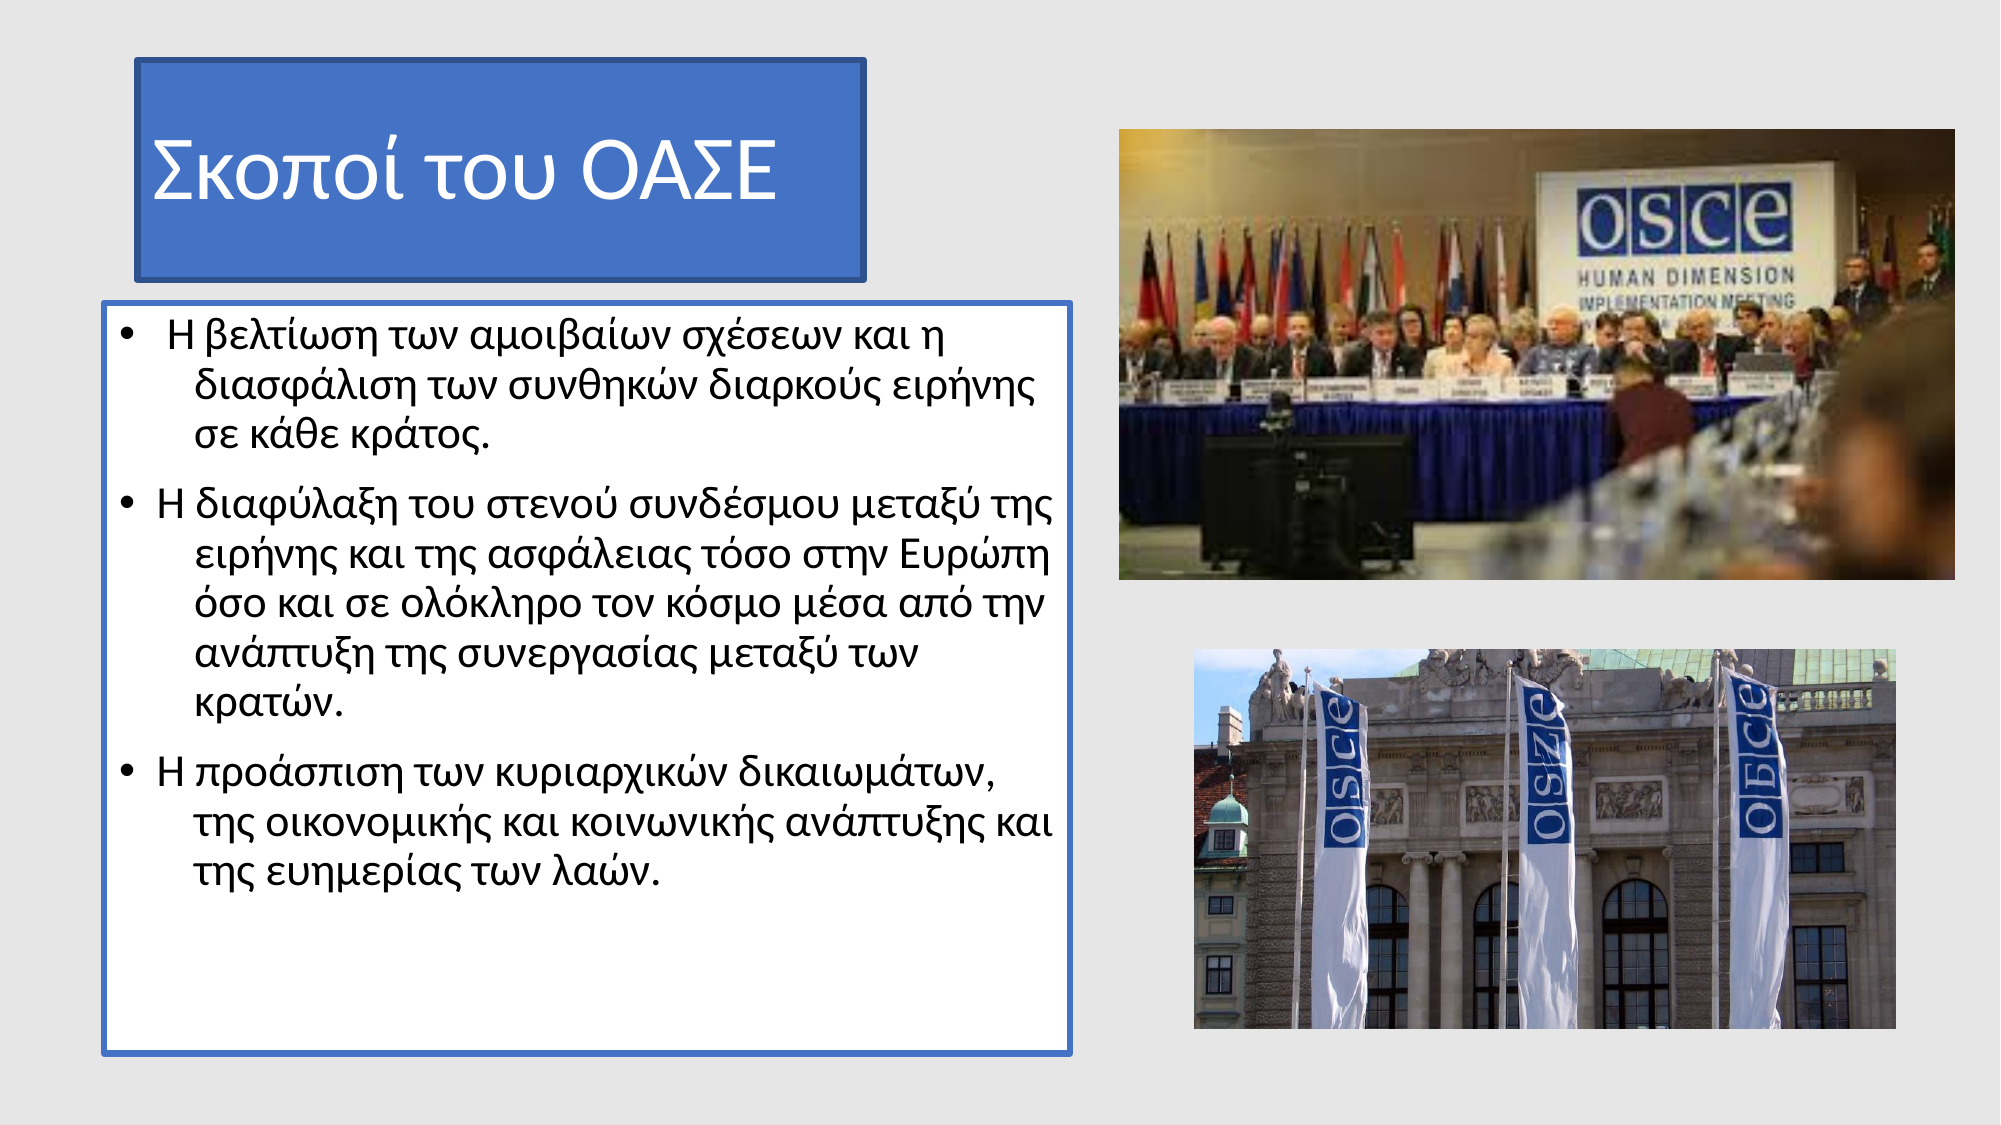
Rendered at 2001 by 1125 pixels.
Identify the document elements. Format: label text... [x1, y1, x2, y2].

picture [1119, 129, 1955, 580]
picture [1194, 649, 1896, 1029]
list Η βελτίωση των αμοιβαίων σχέσεων και η διασφάλιση των συνθηκών διαρκούς ειρήνης σε κάθε κράτος. Η διαφύλαξη του στενού συνδέσμου μεταξύ της ειρήνης και της ασφάλειας τόσο στην Ευρώπη όσο και σε ολόκληρο τον κόσμο μέσα από την ανάπτυξη της συνεργασίας μεταξύ των κρατών. Η προάσπιση των κυριαρχικών δικαιωμάτων, της οικονομικής και κοινωνικής ανάπτυξης και της ευημερίας των λαών. [104, 302, 1071, 1054]
title Σκοποί του ΟΑΣΕ [137, 59, 864, 280]
